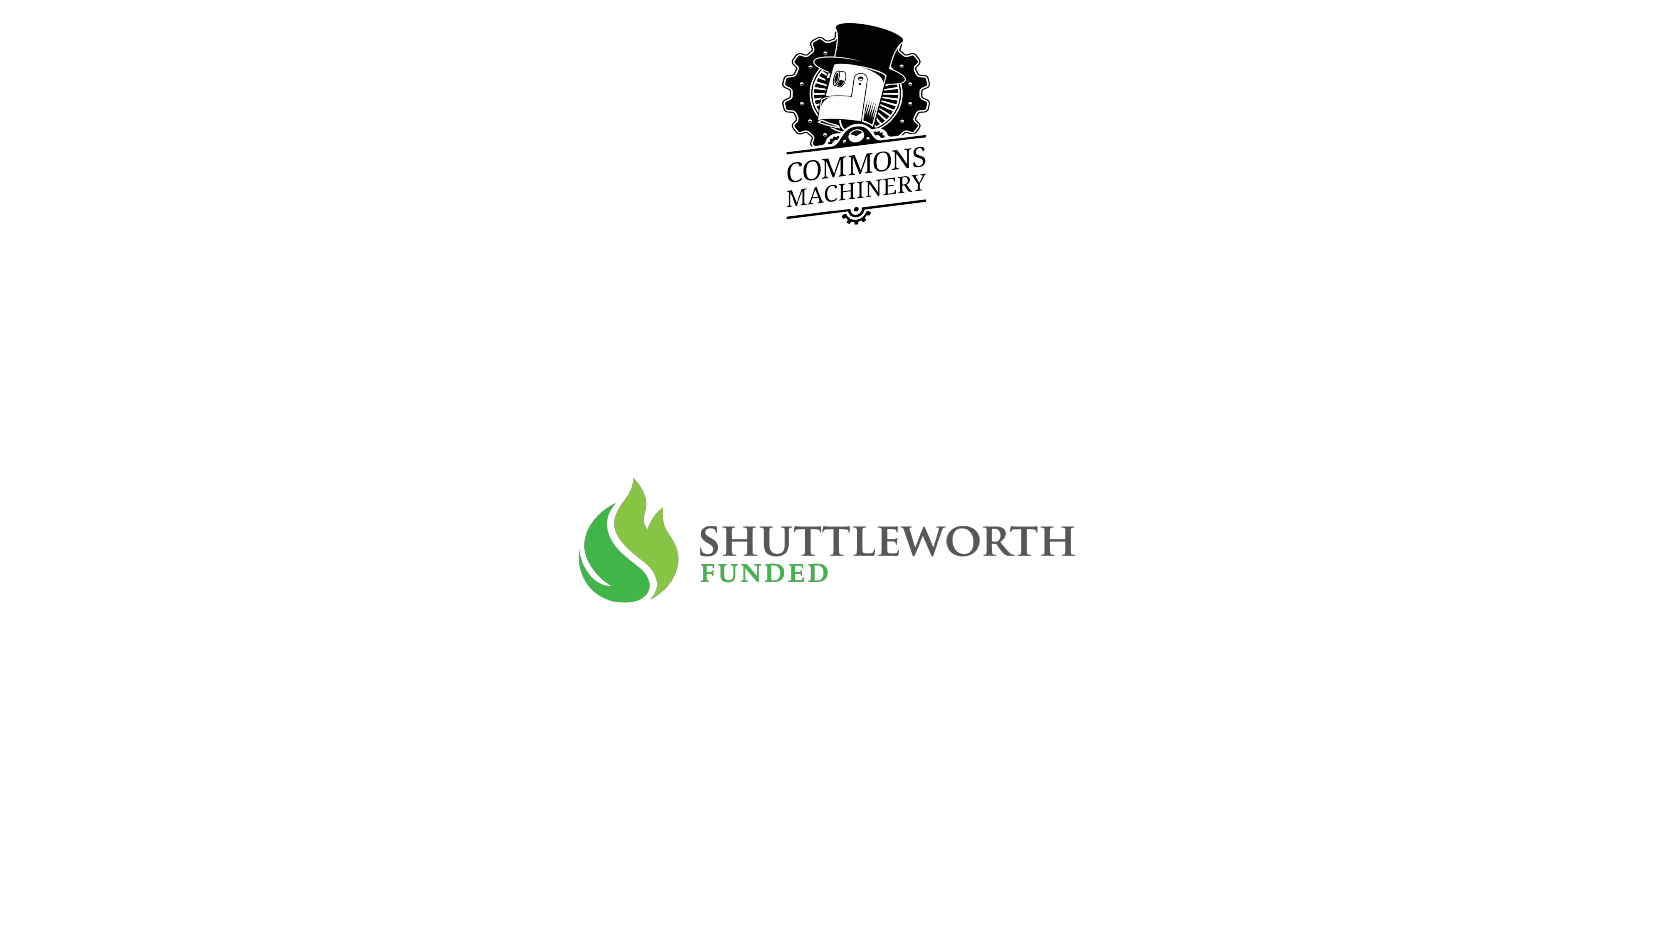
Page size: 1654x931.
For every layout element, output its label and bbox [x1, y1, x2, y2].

picture [477, 269, 1176, 810]
picture [782, 23, 930, 225]
